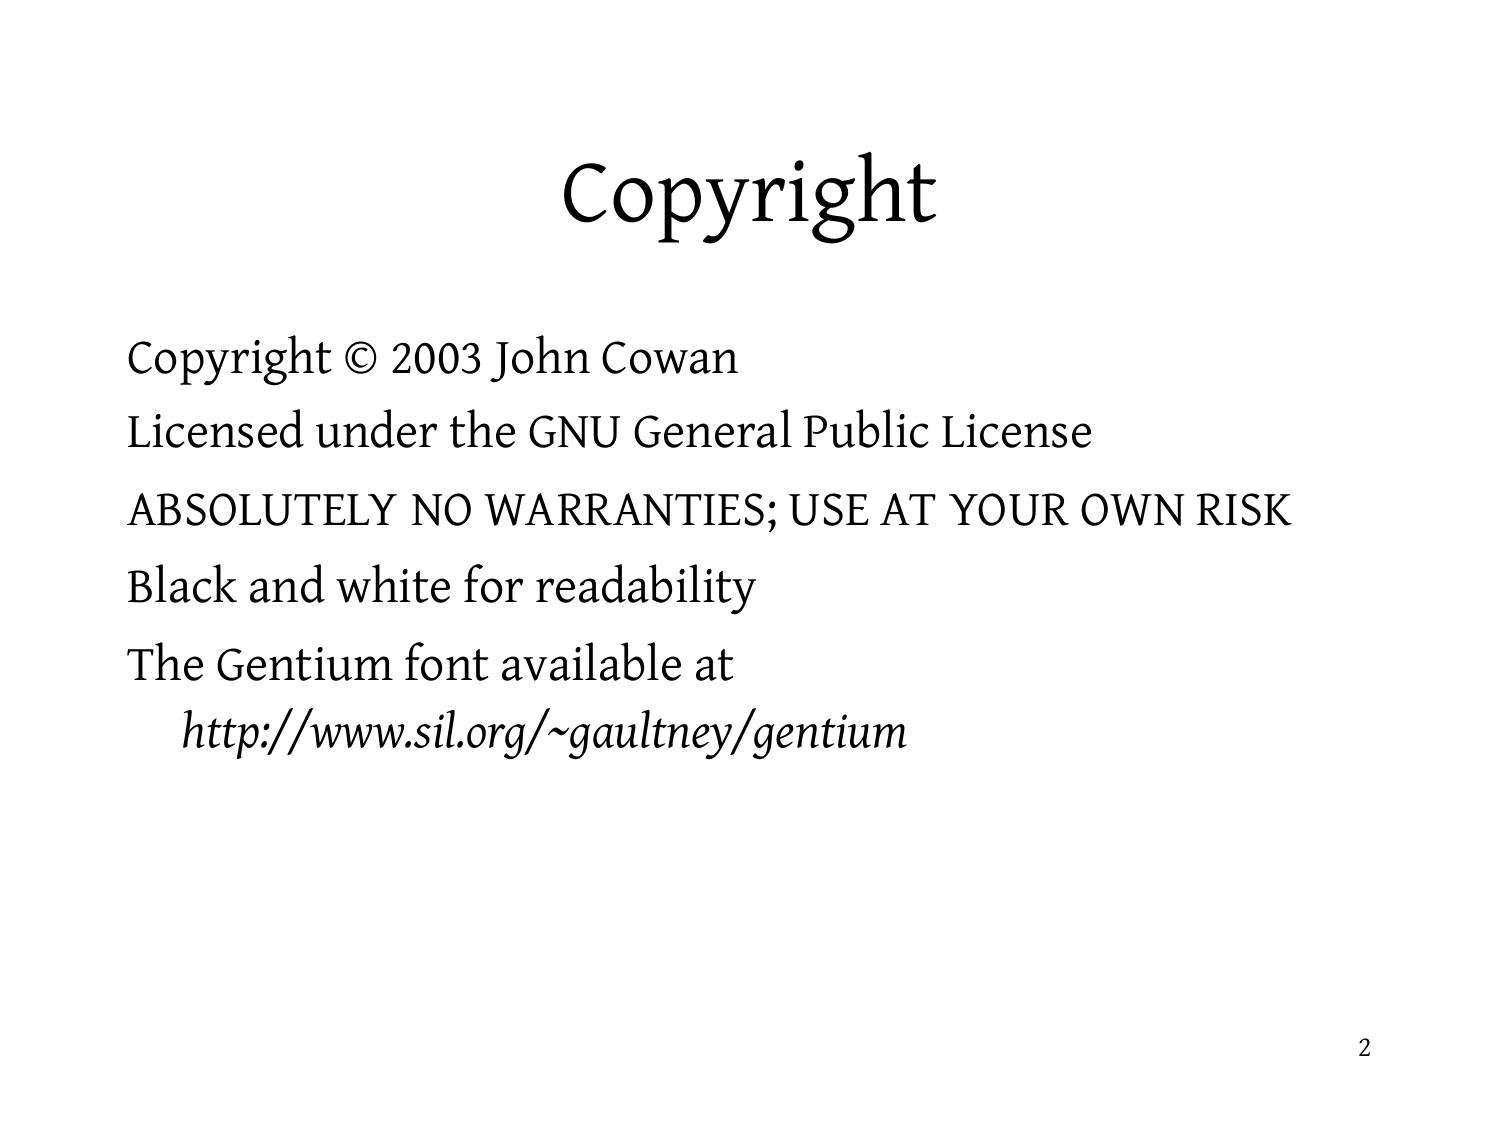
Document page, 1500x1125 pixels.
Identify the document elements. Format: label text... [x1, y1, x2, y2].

title Copyright [112, 99, 1388, 288]
list Copyright © 2003 John Cowan Licensed under the GNU General Public License ABSOLUTELY NO WARRANTIES; USE AT YOUR OWN RISK Black and white for readability The Gentium font available at http://www.sil.org/~gaultney/gentium [112, 324, 1388, 1000]
